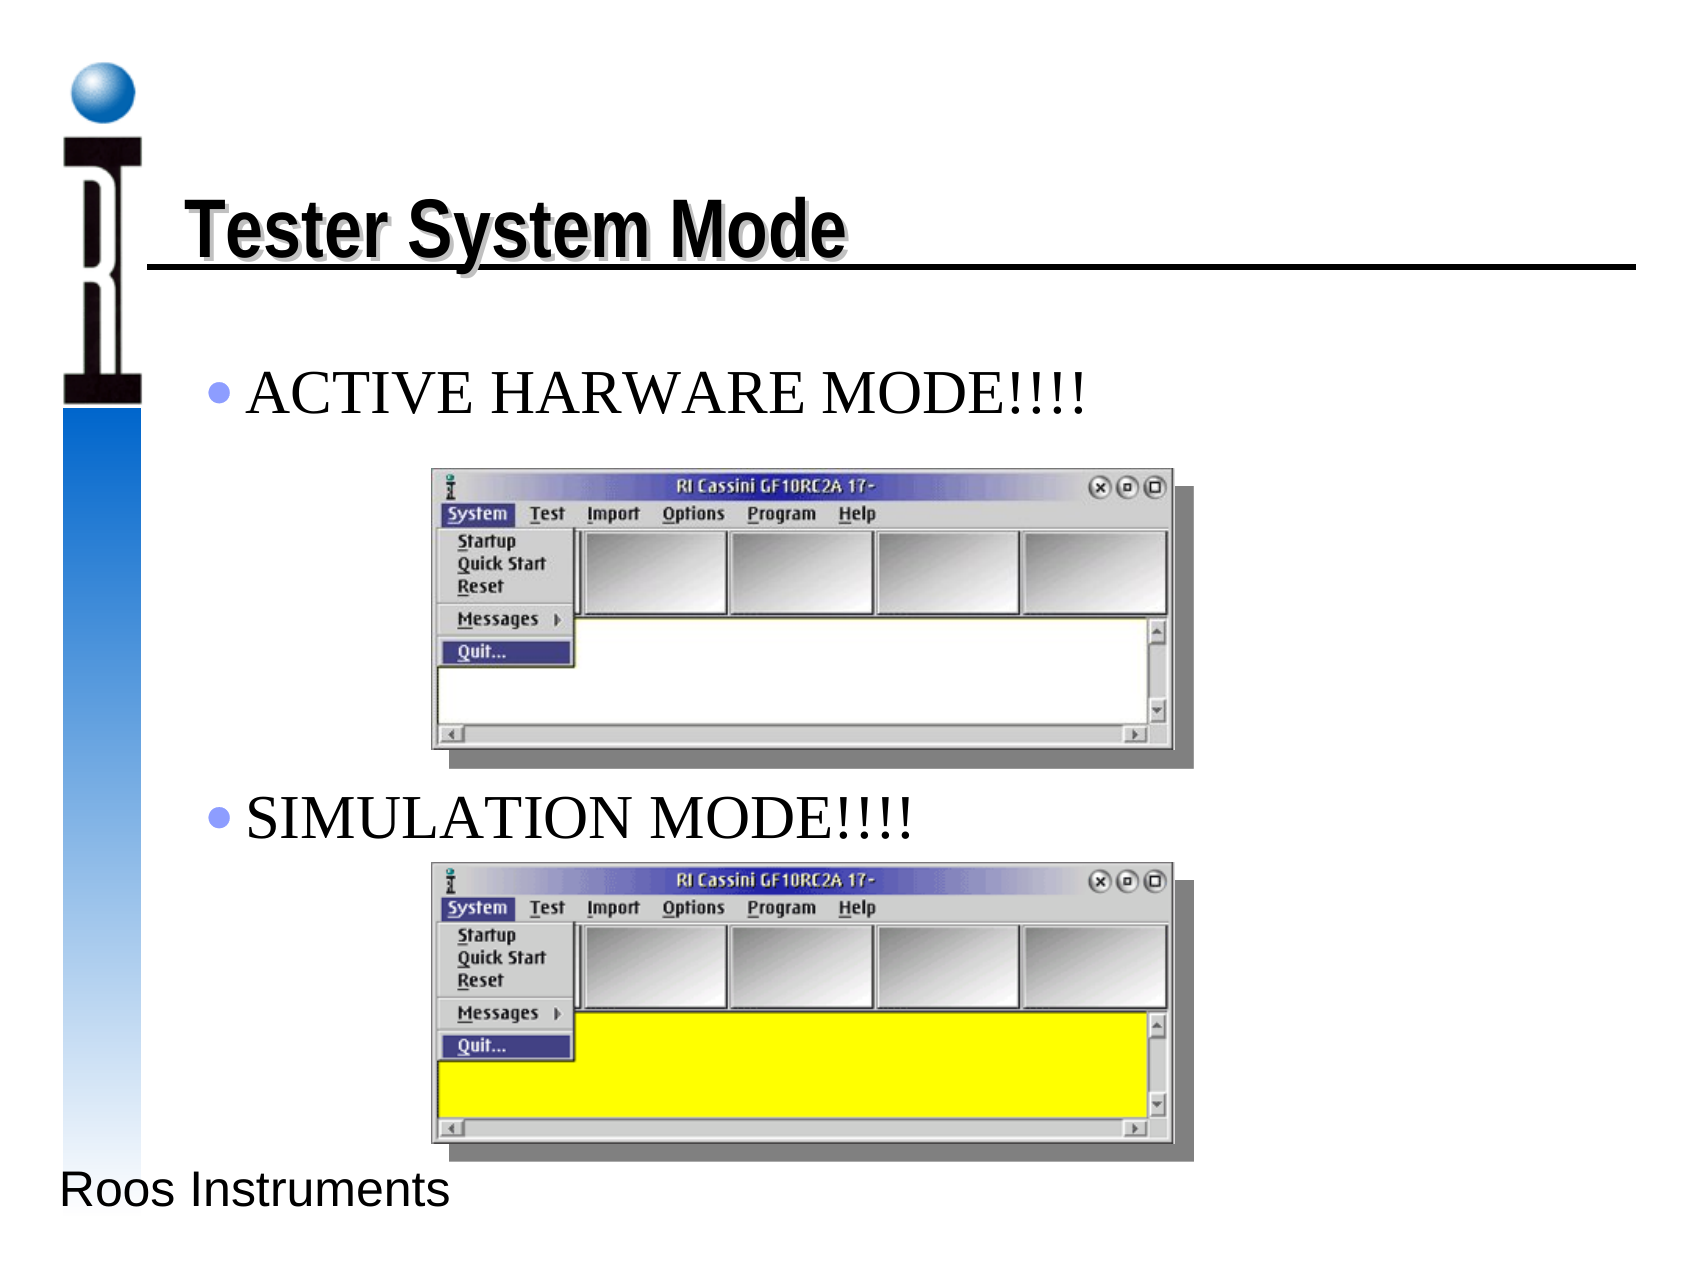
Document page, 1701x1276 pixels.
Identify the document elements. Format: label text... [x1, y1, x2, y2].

picture [59, 58, 147, 411]
text_box ACTIVE HARWARE MODE!!!! SIMULATION MODE!!!! [192, 358, 1550, 858]
picture [431, 468, 1175, 751]
text_box Tester System Mode [184, 92, 1539, 274]
picture [431, 862, 1175, 1144]
